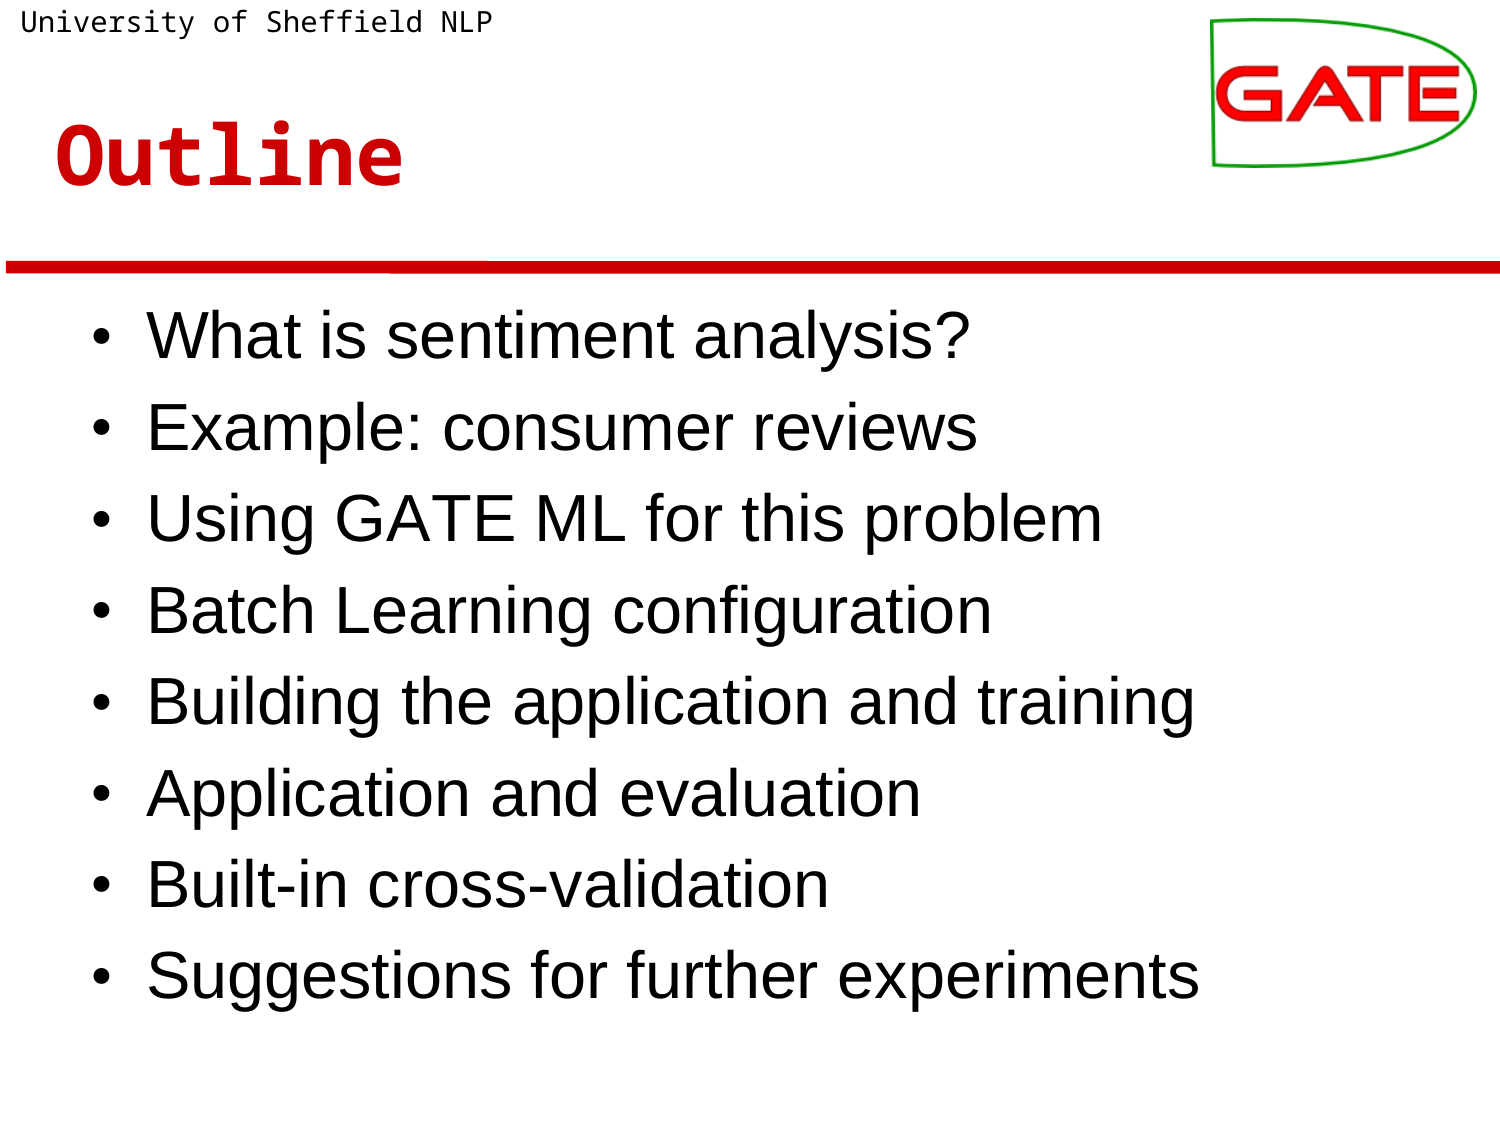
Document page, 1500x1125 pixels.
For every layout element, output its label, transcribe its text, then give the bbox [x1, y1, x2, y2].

title Outline [41, 30, 1391, 277]
picture [1210, 18, 1477, 168]
list What is sentiment analysis? Example: consumer reviews Using GATE ML for this problem Batch Learning configuration Building the application and training Application and evaluation Built-in cross-validation Suggestions for further experiments [75, 290, 1425, 1020]
